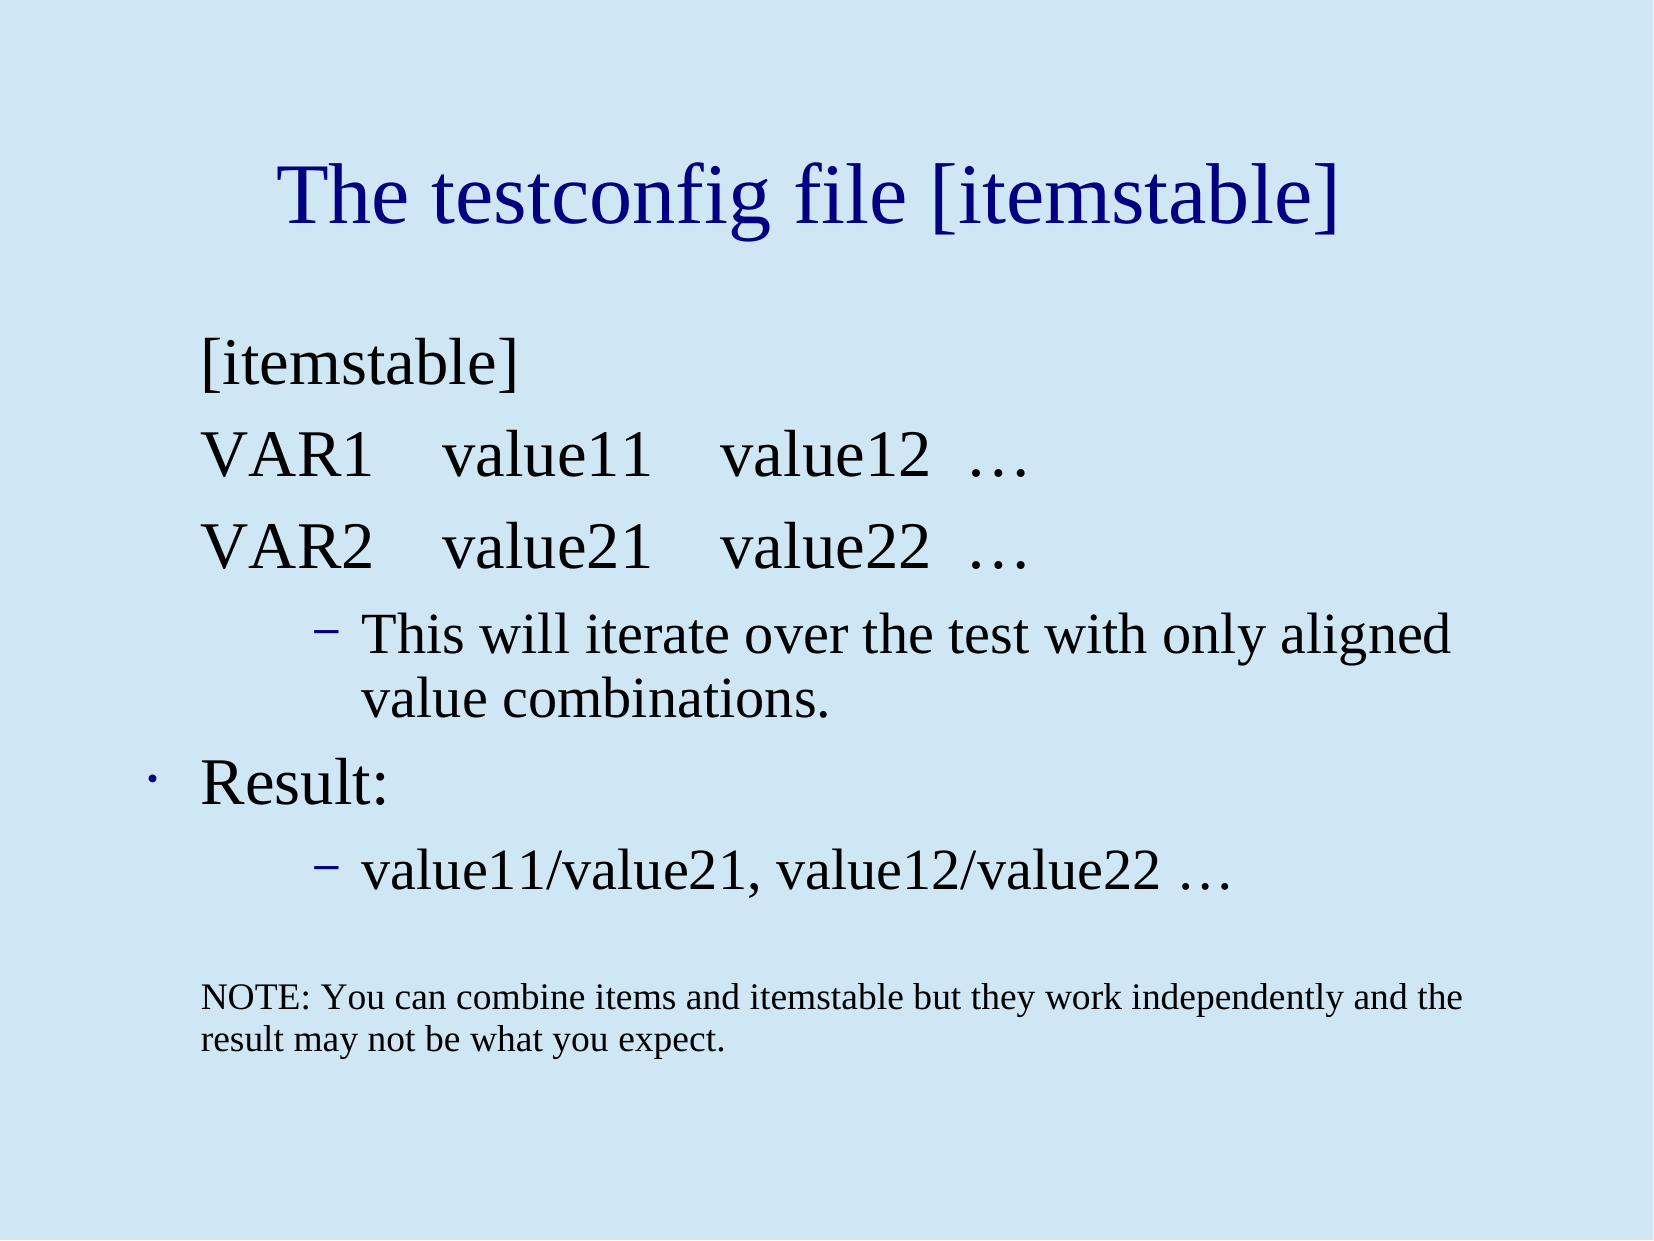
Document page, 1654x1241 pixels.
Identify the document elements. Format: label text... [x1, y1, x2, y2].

list [itemstable] VAR1 value11 value12 … VAR2 value21 value22 … This will iterate over the test with only aligned value combinations. Result: value11/value21, value12/value22 … NOTE: You can combine items and itemstable but they work independently and the result may not be what you expect. [129, 324, 1489, 1060]
title The testconfig file [itemstable] [82, 90, 1536, 298]
